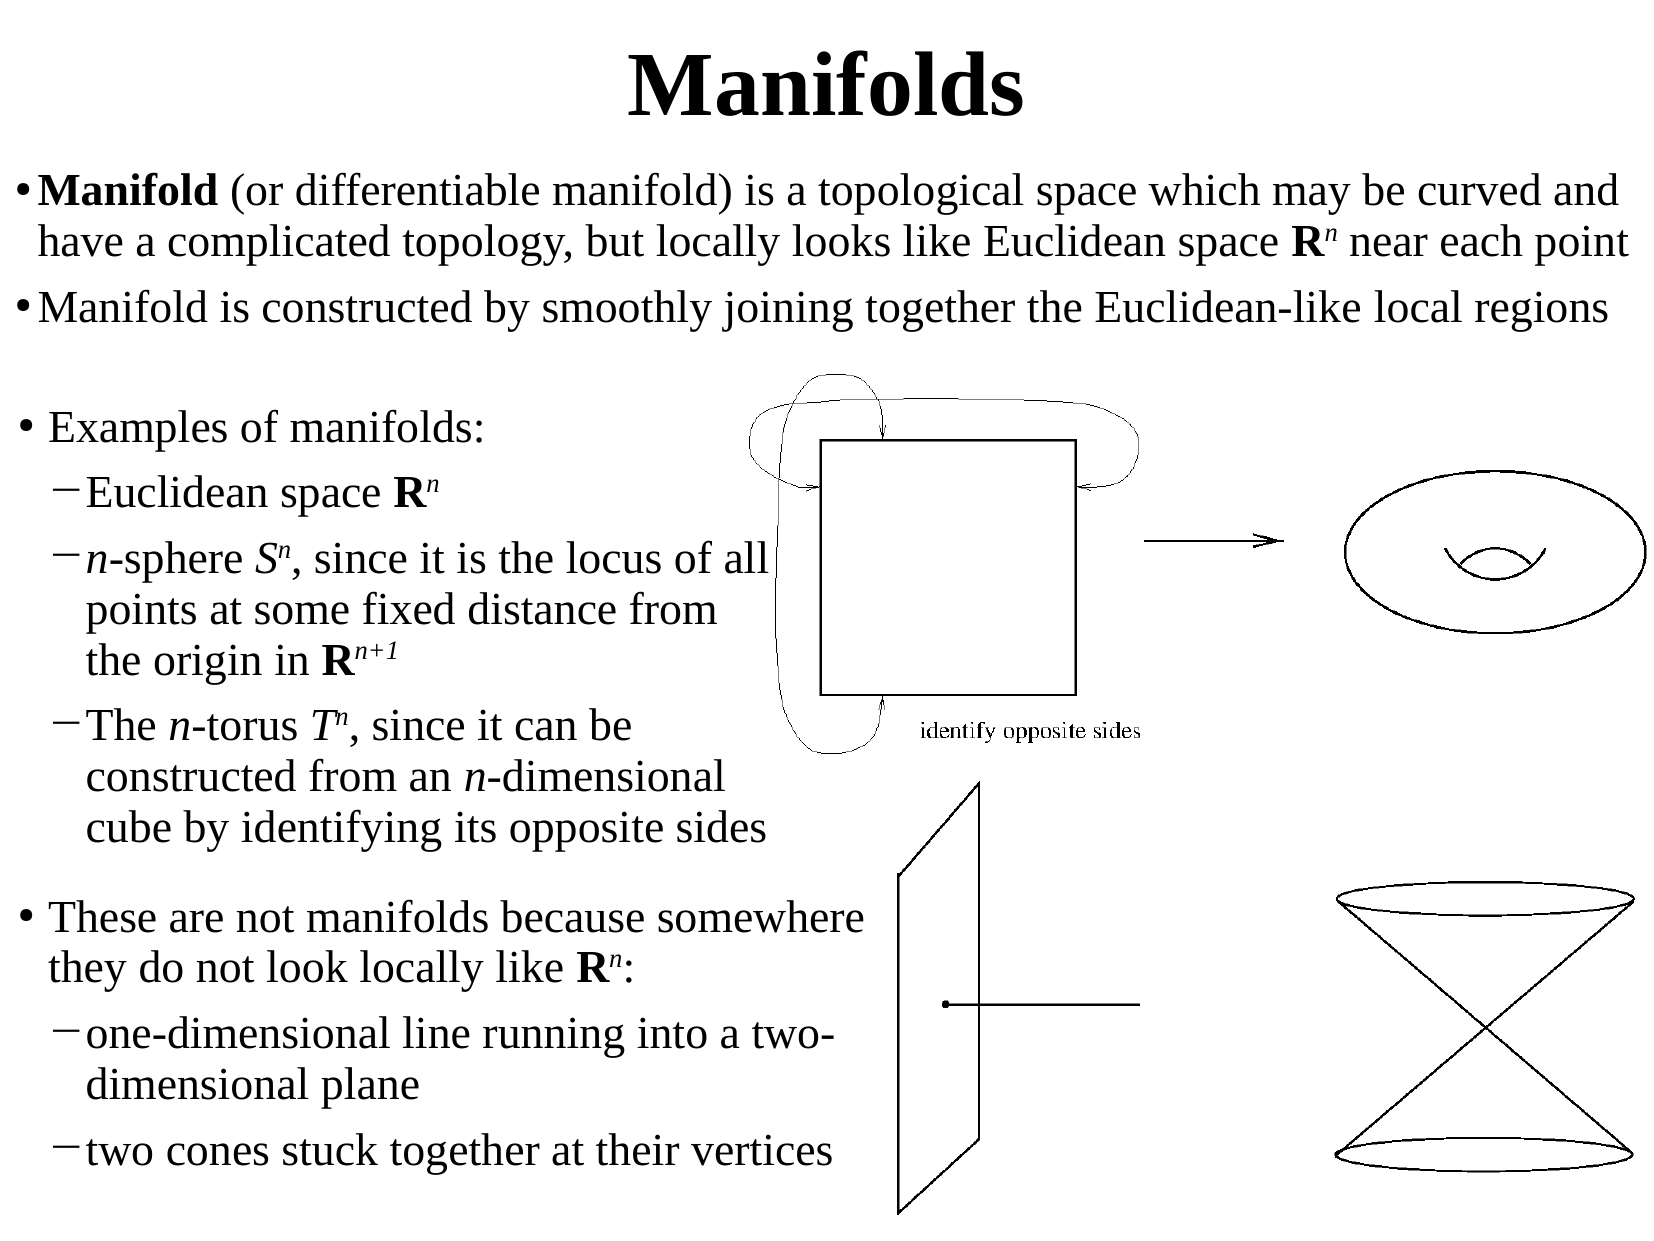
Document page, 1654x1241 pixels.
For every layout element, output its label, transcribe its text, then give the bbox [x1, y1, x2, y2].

list Manifold (or differentiable manifold) is a topological space which may be curved and have a complicated topology, but locally looks like Euclidean space Rn near each point Manifold is constructed by smoothly joining together the Euclidean-like local regions [15, 165, 1641, 354]
picture [746, 371, 1647, 756]
list Examples of manifolds: Euclidean space Rn n-sphere Sn, since it is the locus of all points at some fixed distance from the origin in Rn+1 The n-torus Tn, since it can be constructed from an n-dimensional cube by identifying its opposite sides [18, 401, 781, 855]
title Manifolds [82, 33, 1571, 136]
list These are not manifolds because somewhere they do not look locally like Rn: one-dimensional line running into a two-dimensional plane two cones stuck together at their vertices [18, 891, 871, 1176]
picture [894, 780, 1636, 1216]
